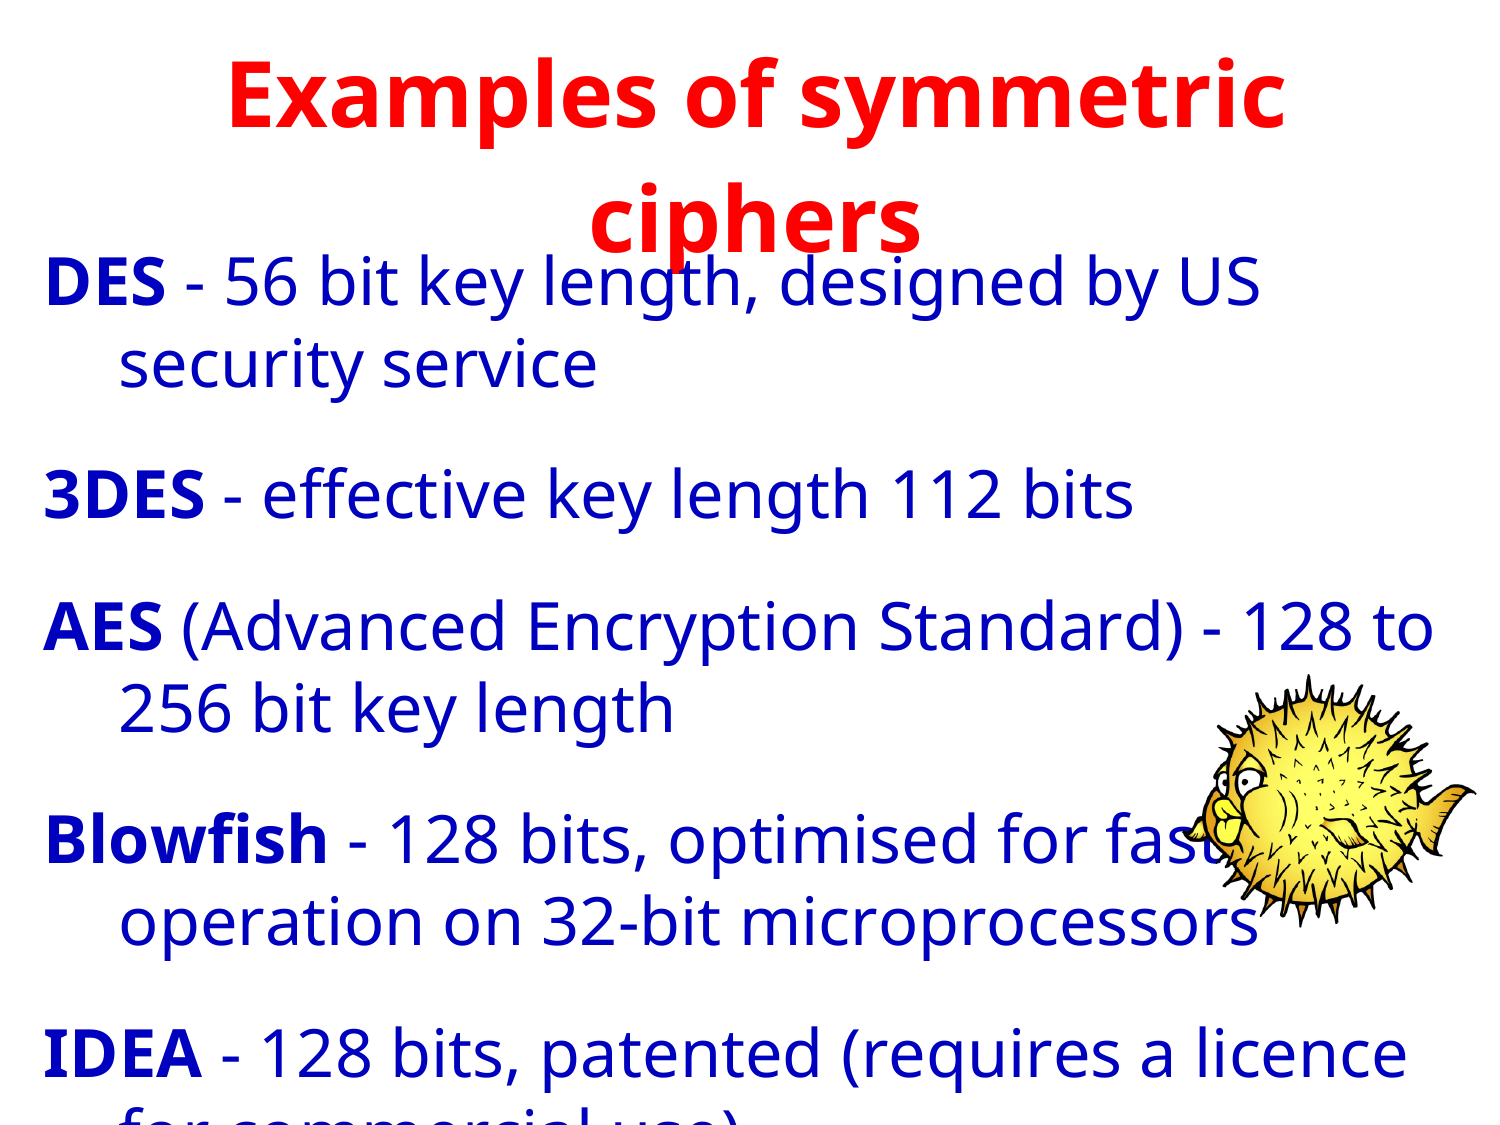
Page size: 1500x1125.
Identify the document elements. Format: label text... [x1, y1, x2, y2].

title Examples of symmetric ciphers [64, 29, 1448, 143]
list DES - 56 bit key length, designed by US security service 3DES - effective key length 112 bits AES (Advanced Encryption Standard) - 128 to 256 bit key length Blowfish - 128 bits, optimised for fast operation on 32-bit microprocessors IDEA - 128 bits, patented (requires a licence for commercial use) [43, 240, 1442, 1109]
picture [1182, 674, 1477, 929]
